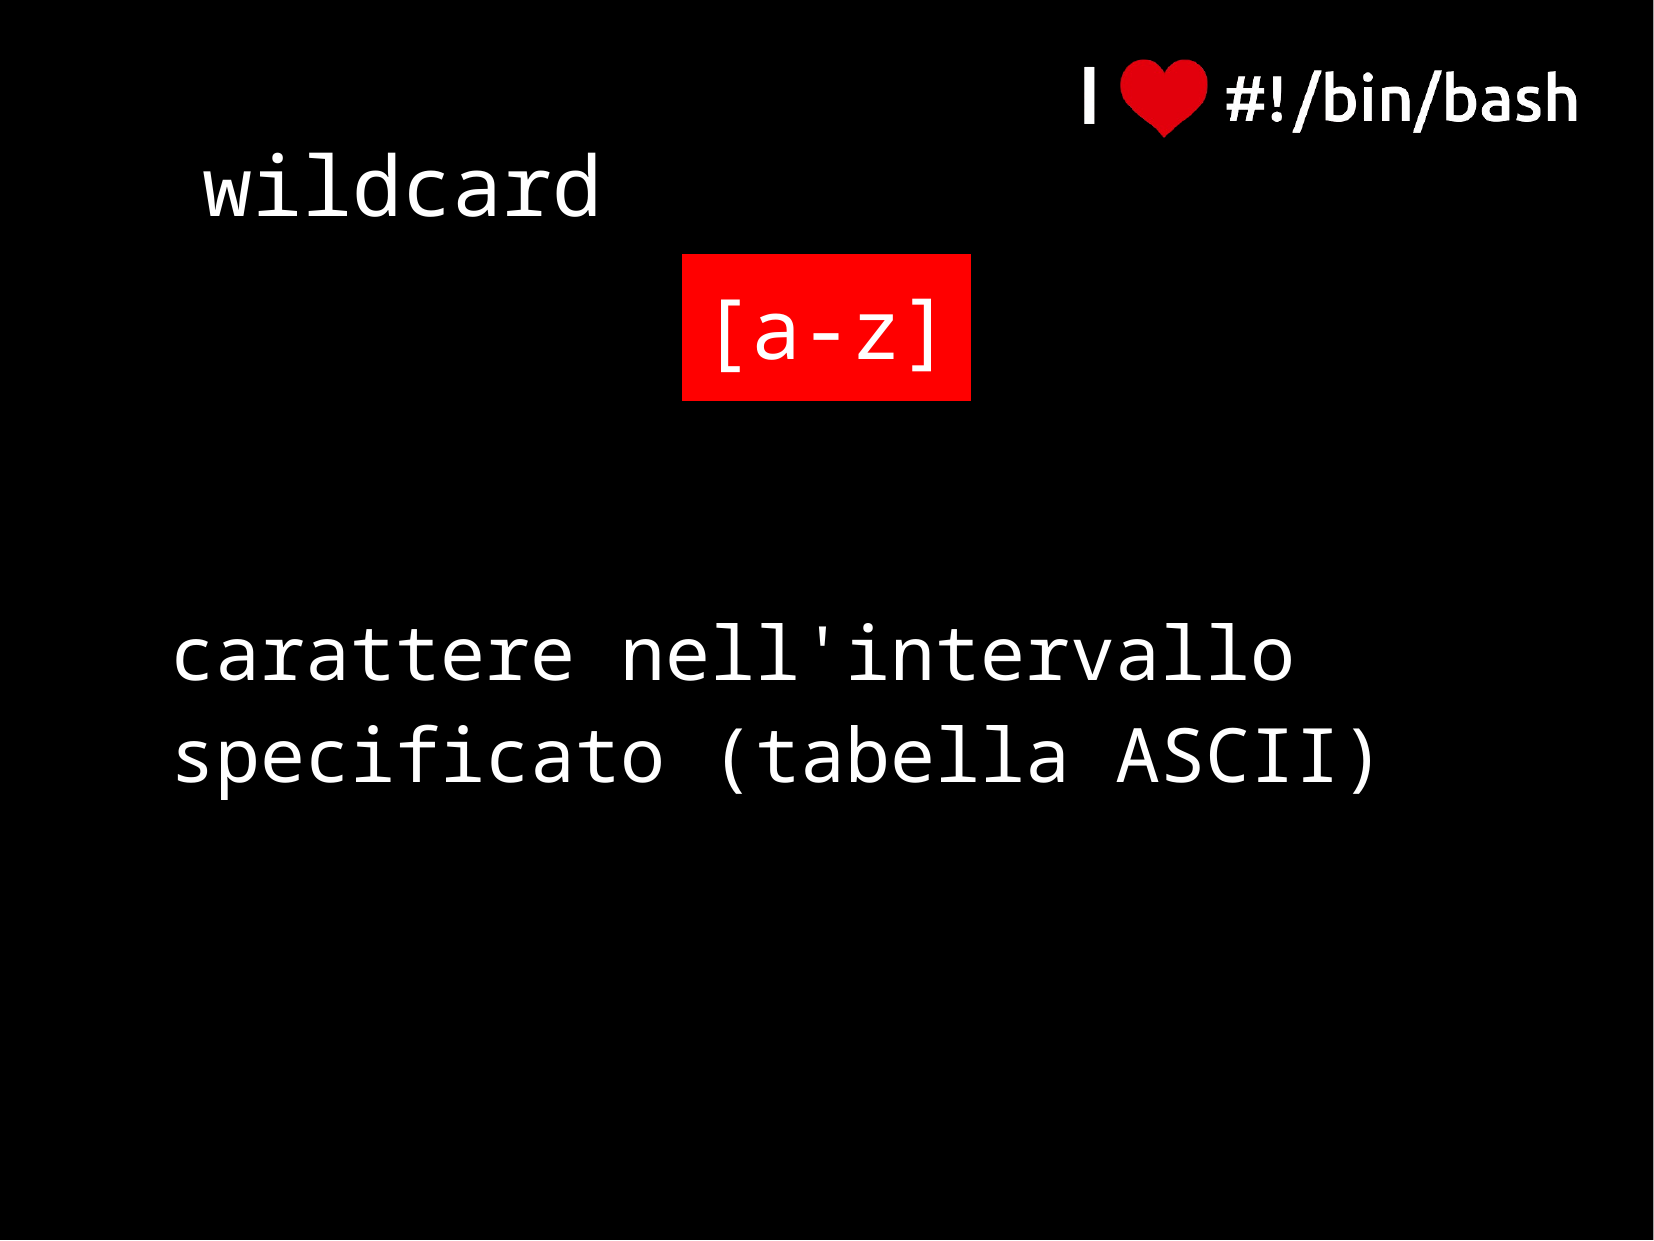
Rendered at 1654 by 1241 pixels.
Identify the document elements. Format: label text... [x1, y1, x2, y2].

text_box carattere nell'intervallo specificato (tabella ASCII) [170, 599, 1484, 797]
picture [1064, 45, 1595, 154]
text_box [a-z] [681, 253, 972, 402]
text_box wildcard [117, 127, 689, 225]
